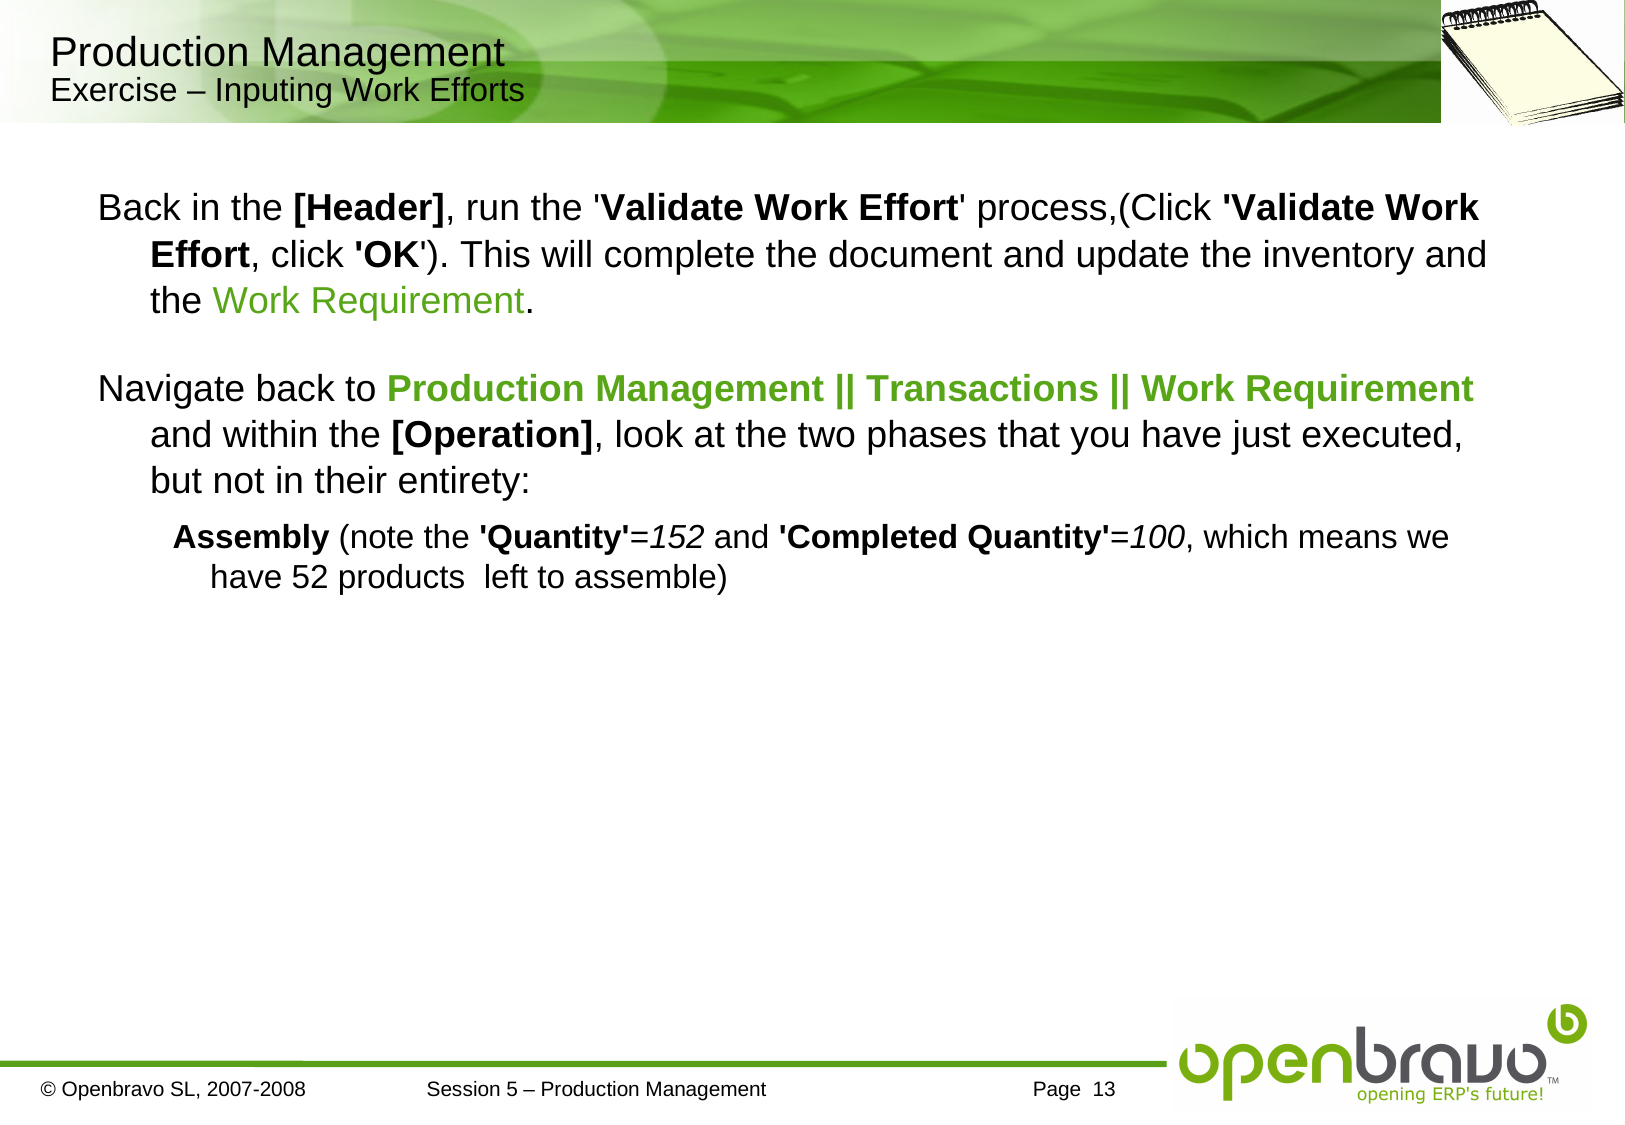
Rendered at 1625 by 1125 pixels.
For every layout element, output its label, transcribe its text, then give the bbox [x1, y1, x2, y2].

picture [0, 0, 1441, 123]
list Back in the [Header], run the 'Validate Work Effort' process,(Click 'Validate Work Effort, click 'OK'). This will complete the document and update the inventory and the Work Requirement. Navigate back to Production Management || Transactions || Work Requirement and within the [Operation], look at the two phases that you have just executed, but not in their entirety: Assembly (note the 'Quantity'=152 and 'Completed Quantity'=100, which means we have 52 products left to assemble) [85, 176, 1538, 900]
chart [1441, 0, 1624, 127]
title Production Management Exercise – Inputing Work Efforts [37, 21, 1575, 115]
picture [1172, 996, 1593, 1114]
